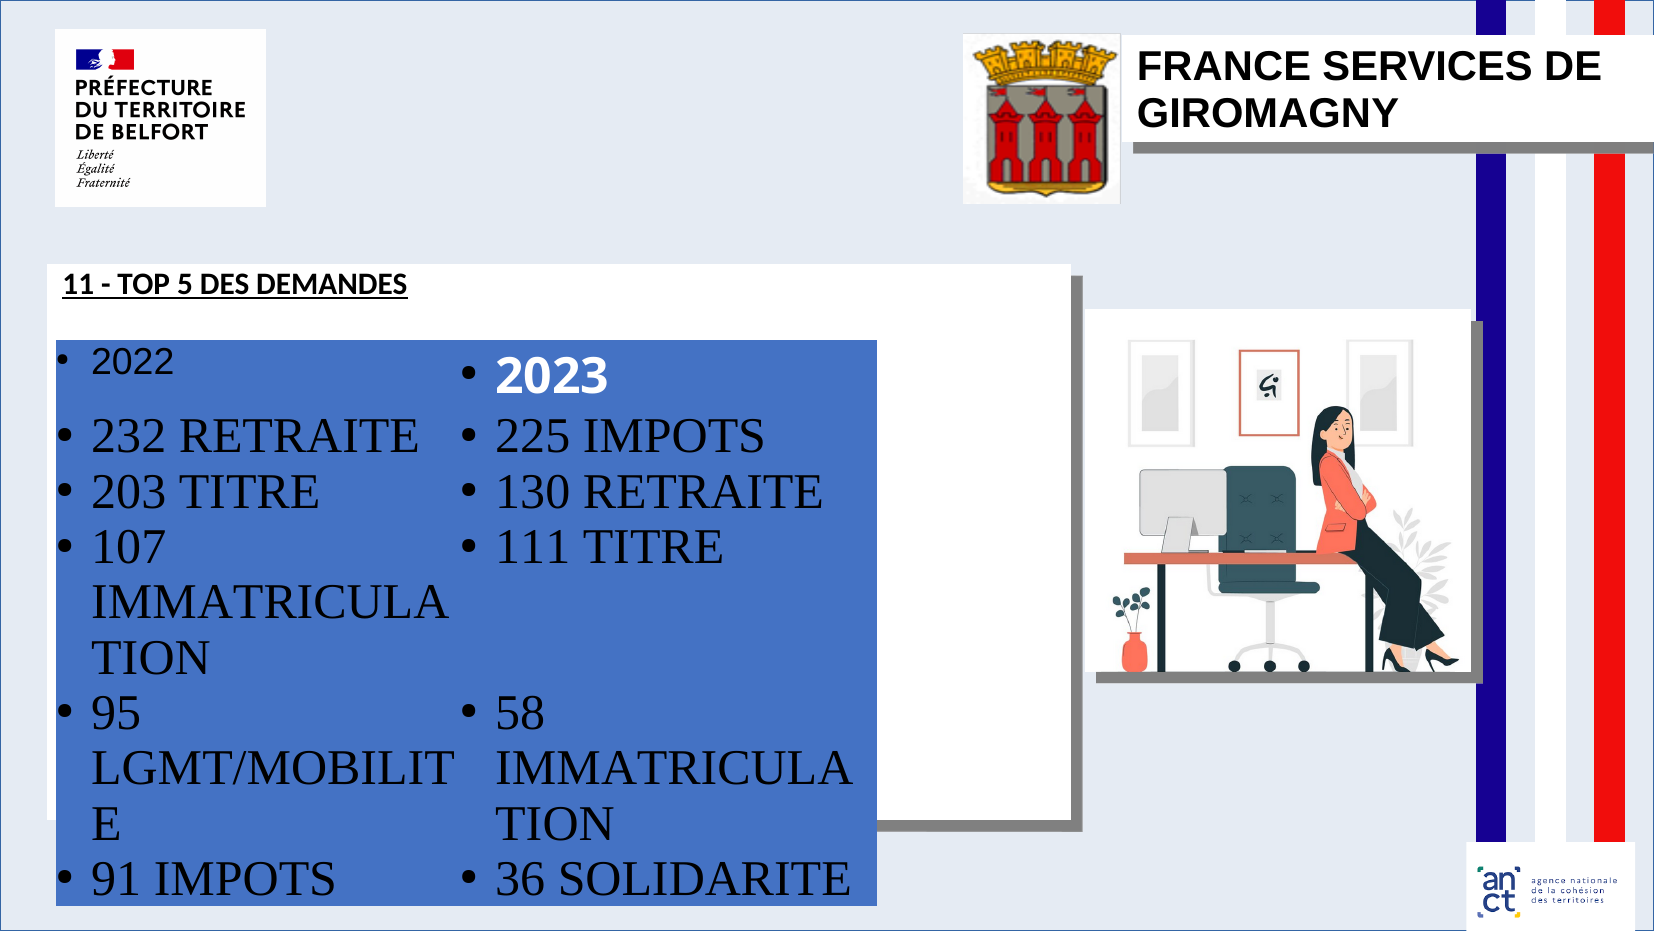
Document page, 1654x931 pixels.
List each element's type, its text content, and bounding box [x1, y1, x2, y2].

picture [963, 32, 1123, 204]
picture [1085, 309, 1471, 672]
table_cell 225 IMPOTS [460, 408, 877, 464]
table_cell 203 TITRE [56, 464, 460, 519]
text_box 11 - TOP 5 DES DEMANDES  Permanence de la DDFIP + action « gérer mes biens » [47, 264, 1071, 820]
table_cell 58 IMMATRICULATION [460, 685, 877, 851]
text_box FRANCE SERVICES DE GIROMAGNY [1123, 35, 1654, 142]
table_cell 91 IMPOTS [56, 851, 460, 906]
table_cell 111 TITRE [460, 519, 877, 685]
table_cell 107 IMMATRICULATION [56, 519, 460, 685]
table_header 2022 [56, 340, 460, 408]
table_cell 95 LGMT/MOBILITE [56, 685, 460, 851]
table_cell 130 RETRAITE [460, 464, 877, 519]
table_cell 232 RETRAITE [56, 408, 460, 464]
table_cell 36 SOLIDARITE [460, 851, 877, 906]
picture [55, 29, 266, 207]
table_header 2023 [460, 340, 877, 408]
picture [1466, 842, 1636, 931]
text_box [0, 0, 1654, 931]
